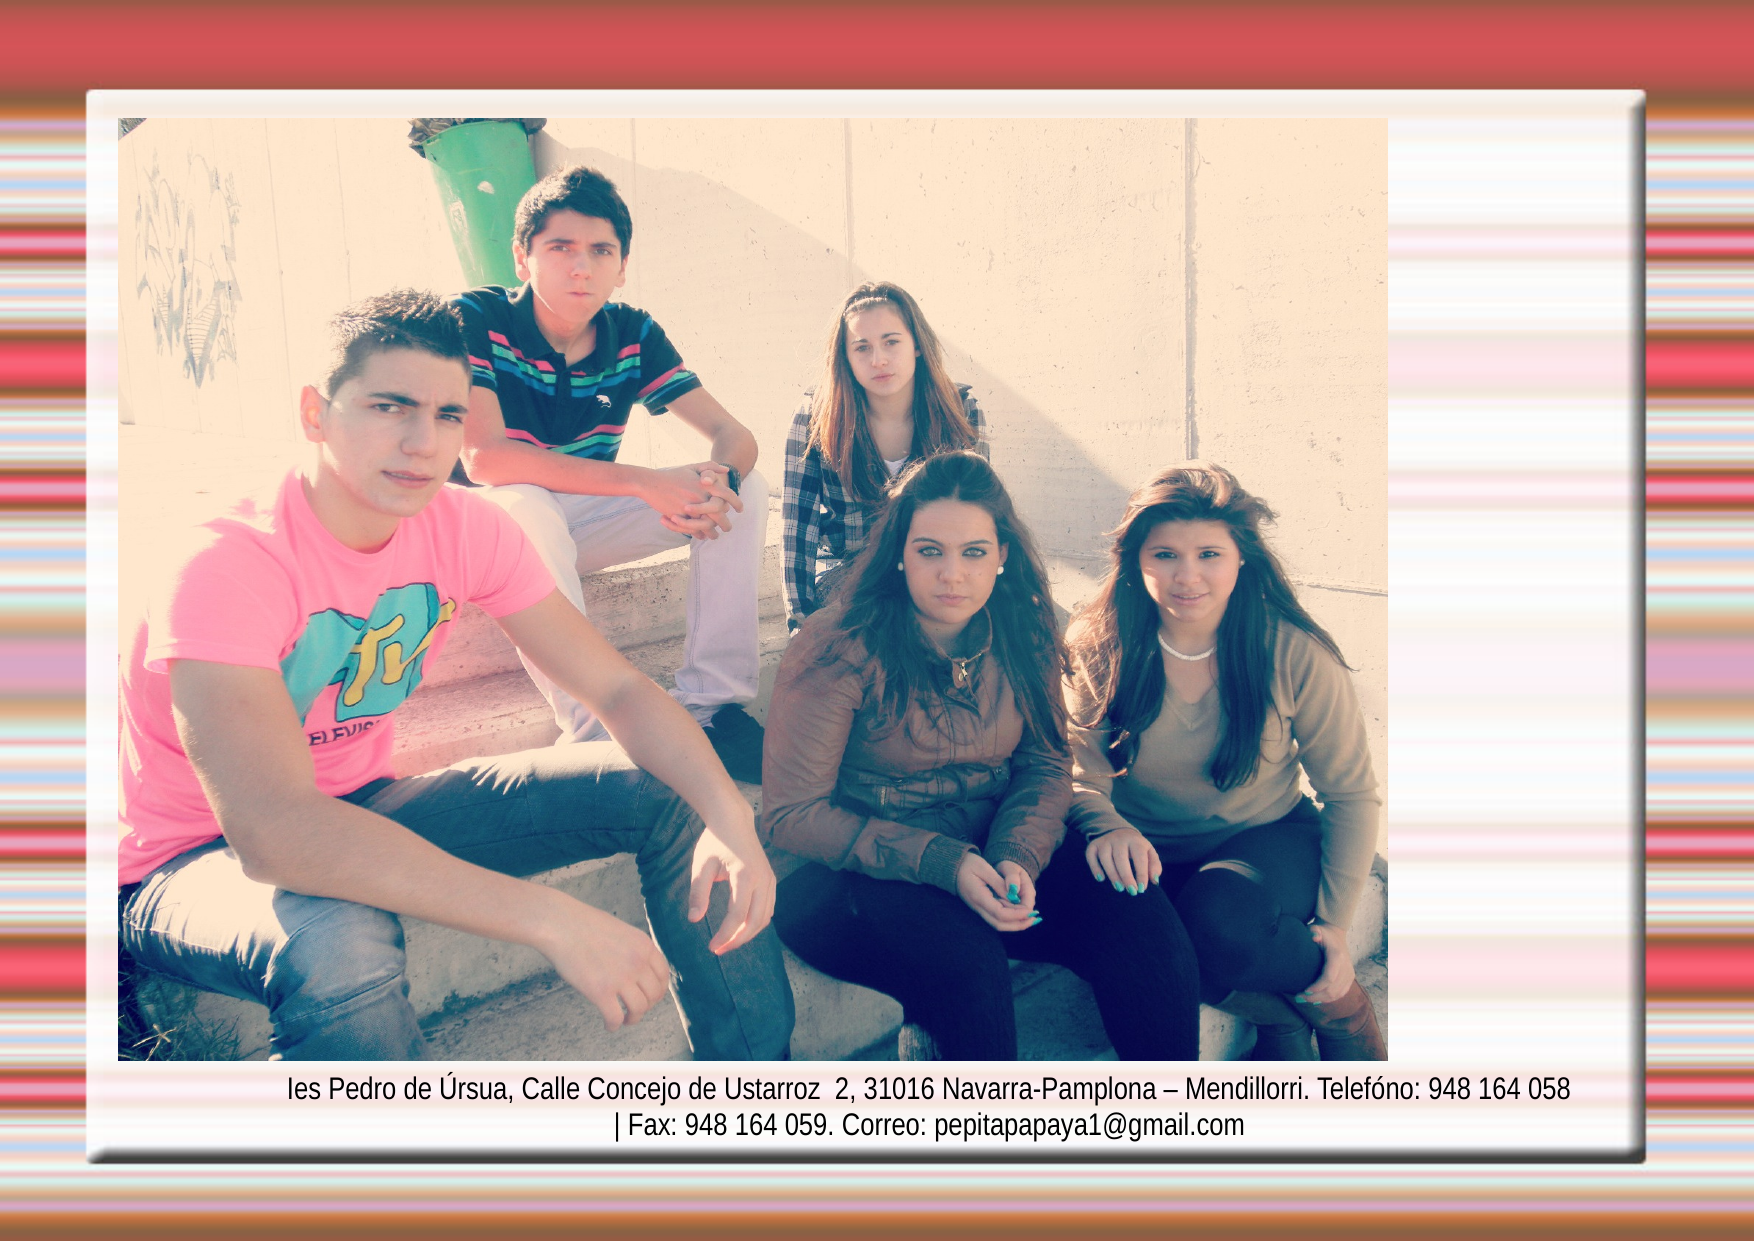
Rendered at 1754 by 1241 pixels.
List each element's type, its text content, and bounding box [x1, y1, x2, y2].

picture [0, 0, 1754, 1241]
text_box Ies Pedro de Úrsua, Calle Concejo de Ustarroz 2, 31016 Navarra-Pamplona – Mendillorri. Telefóno: 948 164 058 | Fax: 948 164 059. Correo: pepitapapaya1@gmail.com [265, 1062, 1595, 1234]
